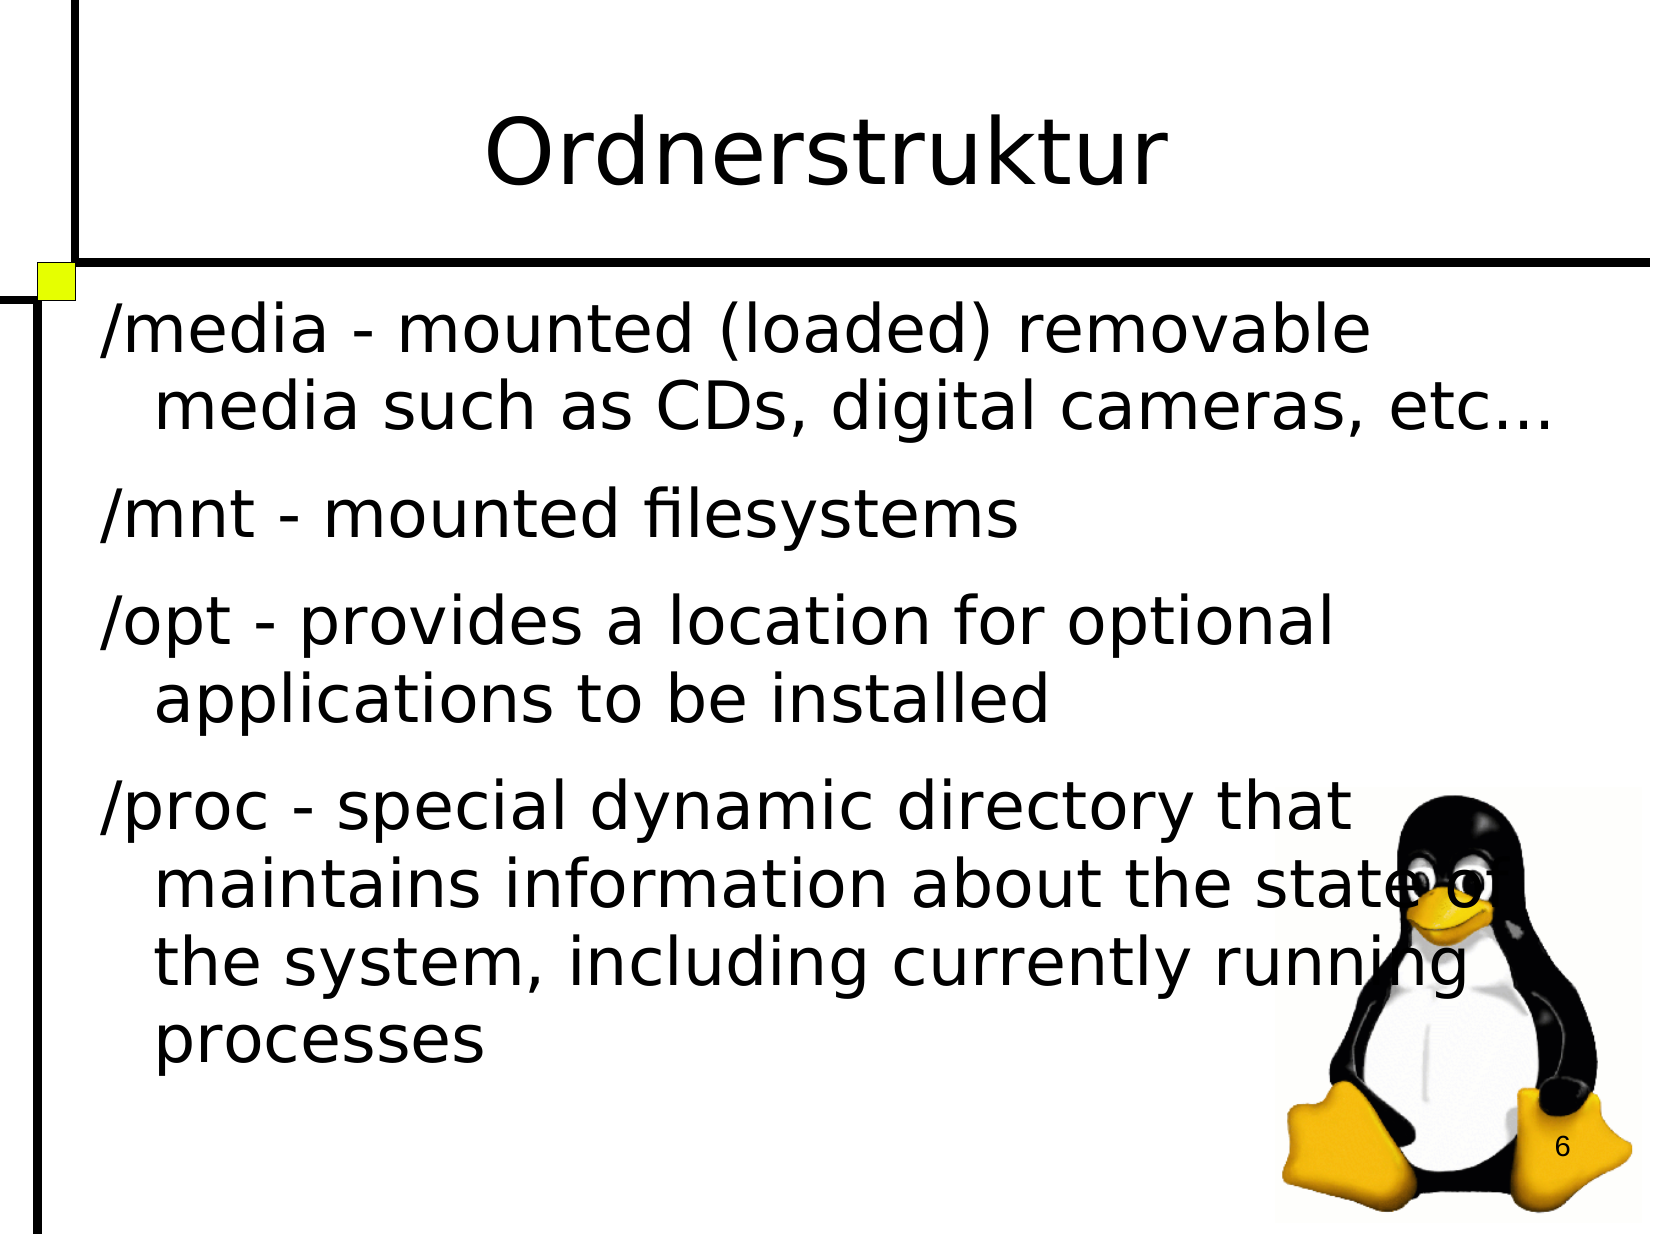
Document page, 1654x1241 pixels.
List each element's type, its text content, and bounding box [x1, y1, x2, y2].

list /media - mounted (loaded) removable media such as CDs, digital cameras, etc... /mnt - mounted filesystems /opt - provides a location for optional applications to be installed /proc - special dynamic directory that maintains information about the state of the system, including currently running processes [82, 290, 1571, 1109]
title Ordnerstruktur [82, 49, 1571, 257]
picture [1275, 787, 1642, 1223]
